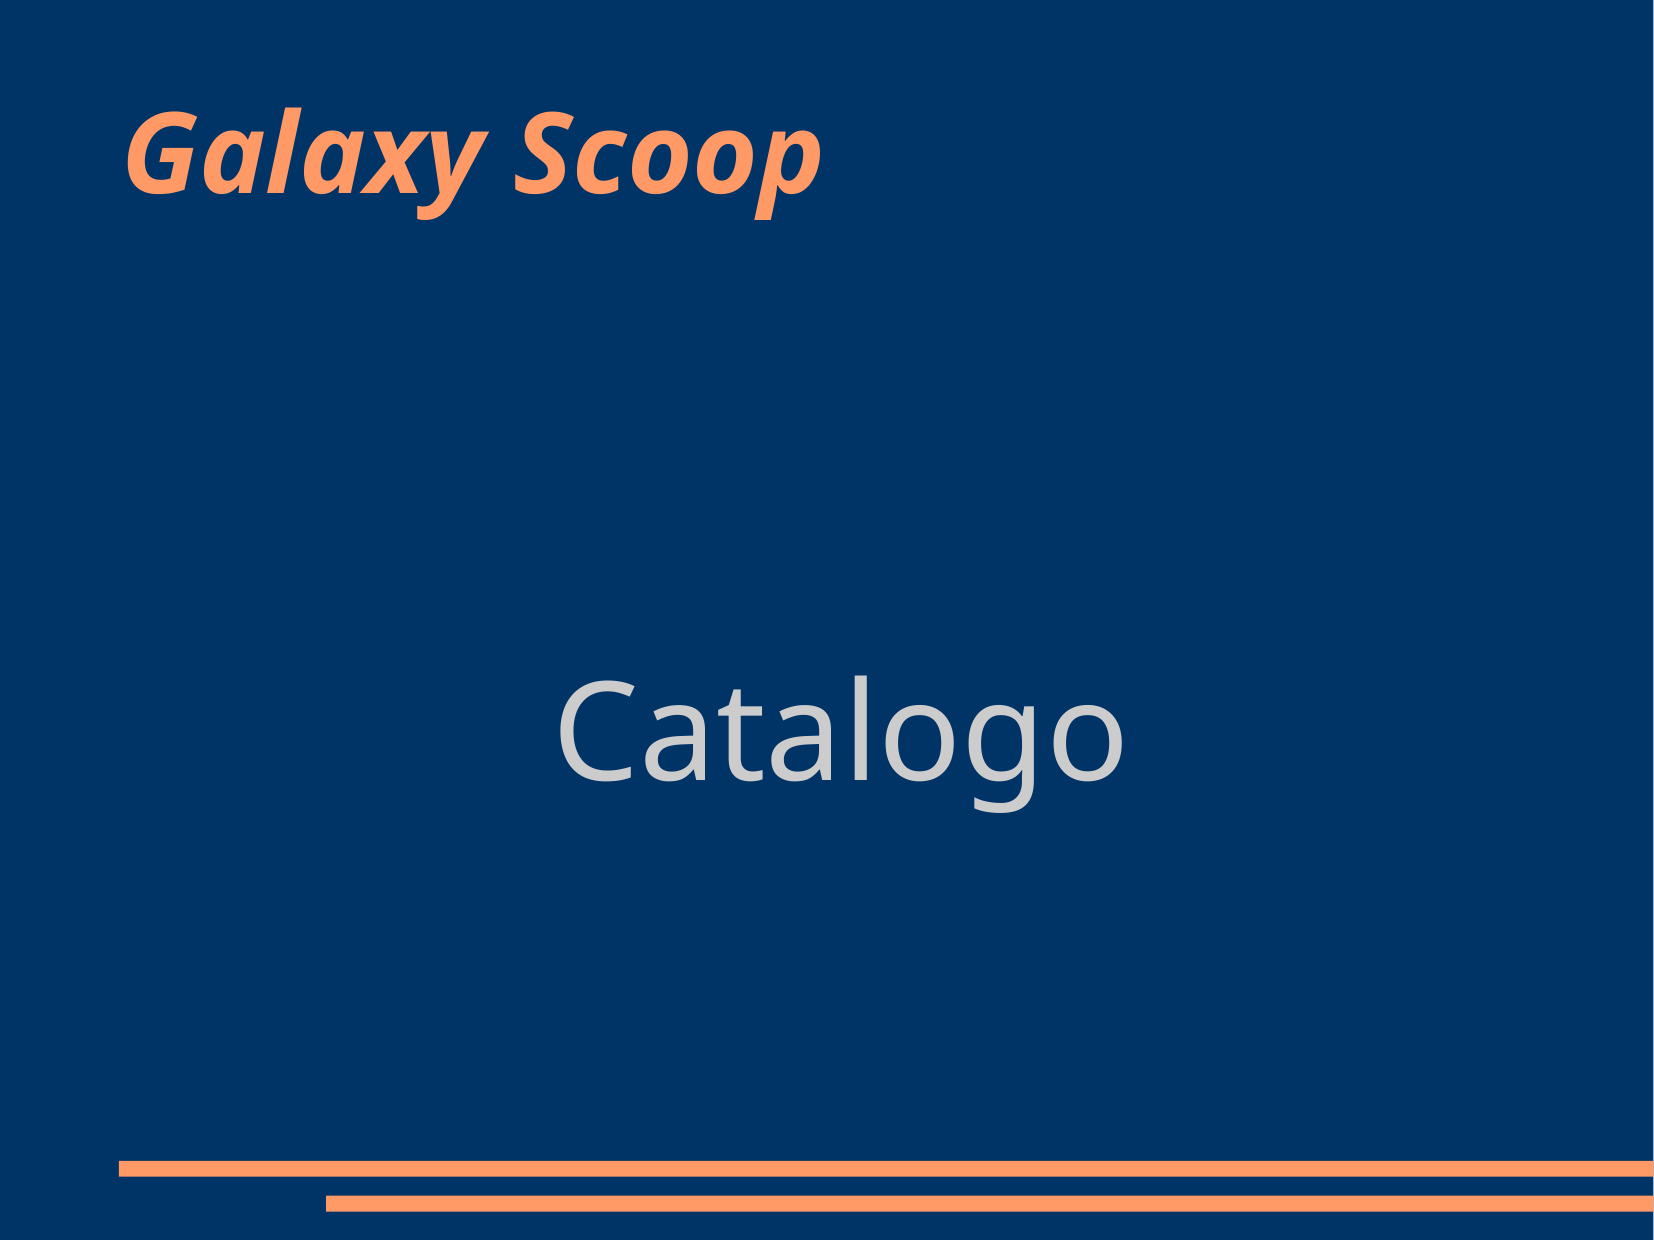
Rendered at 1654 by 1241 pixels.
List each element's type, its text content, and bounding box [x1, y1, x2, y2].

subtitle Catalogo [121, 322, 1561, 1132]
title Galaxy Scoop [121, 46, 1534, 254]
